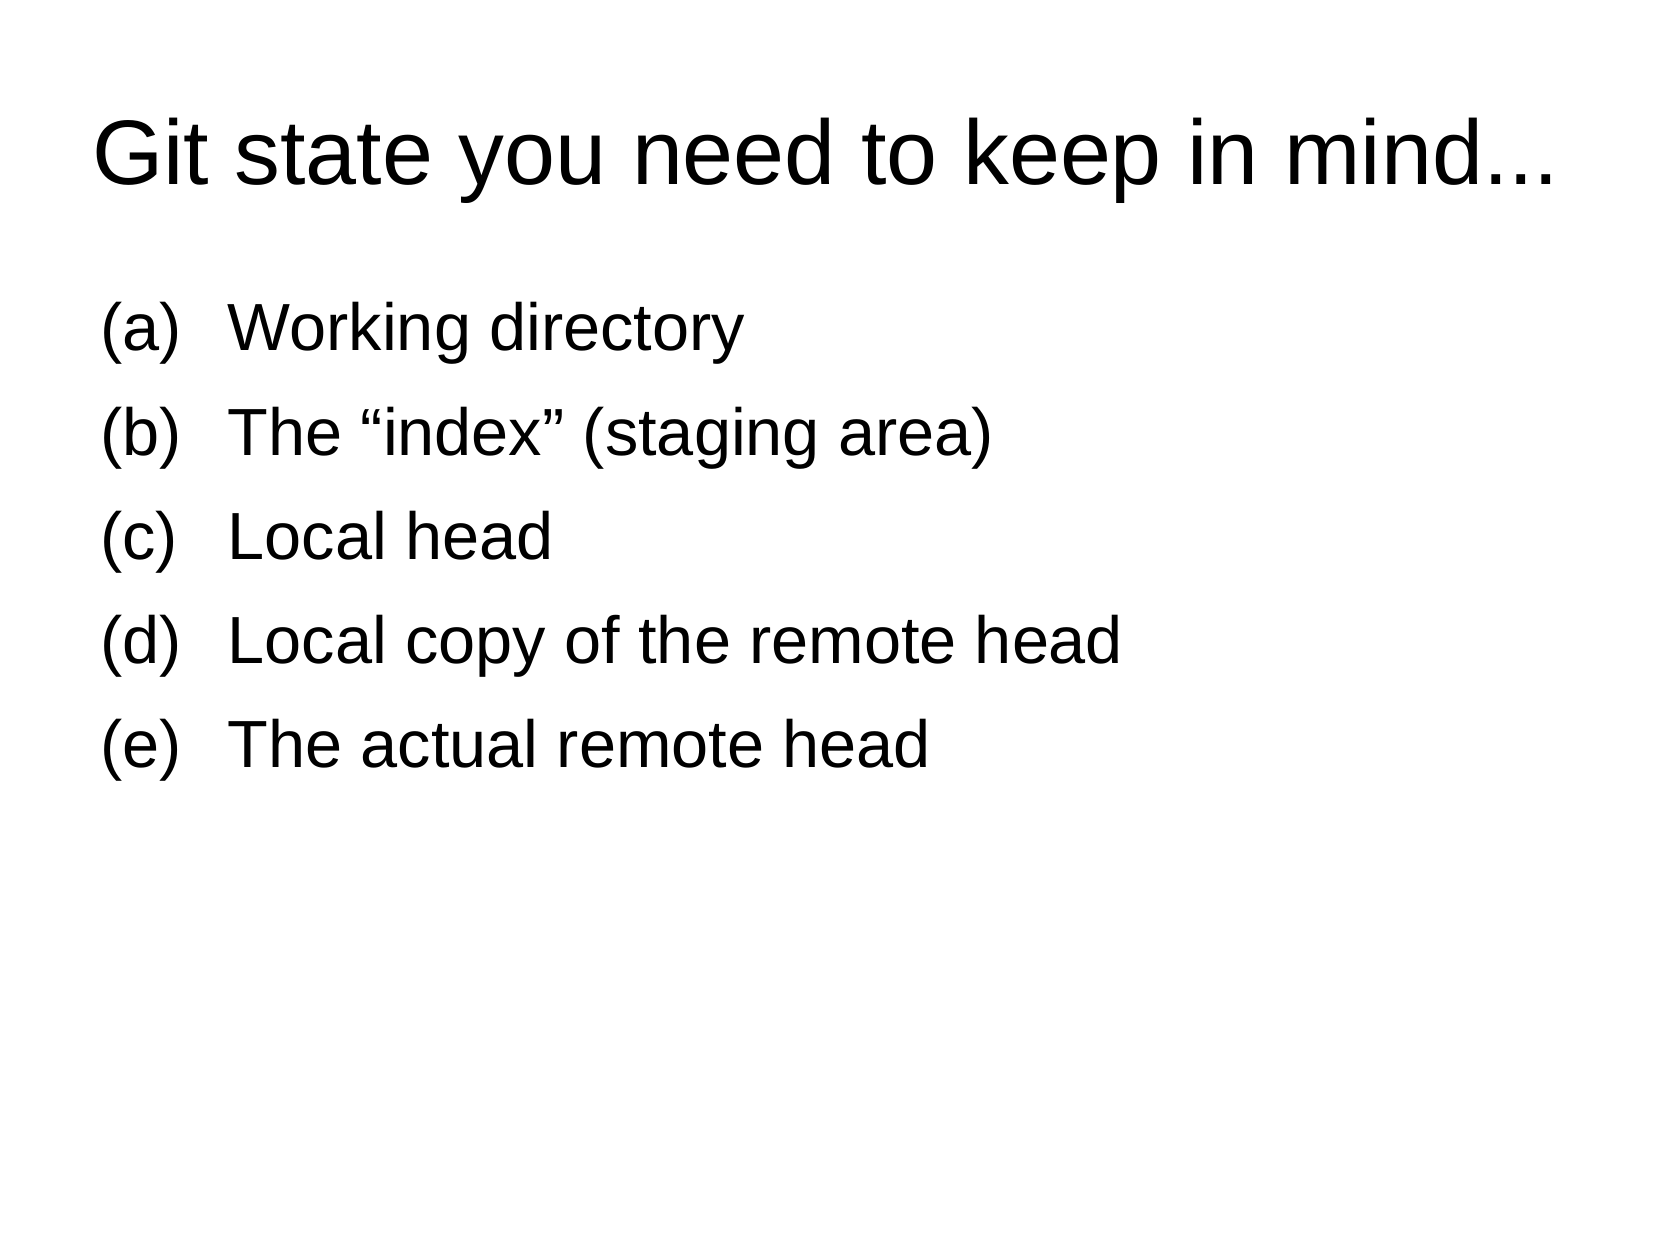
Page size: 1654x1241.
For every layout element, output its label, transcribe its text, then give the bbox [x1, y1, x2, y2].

title Git state you need to keep in mind... [82, 49, 1571, 257]
list Working directory The “index” (staging area) Local head Local copy of the remote head The actual remote head [82, 290, 1571, 1109]
